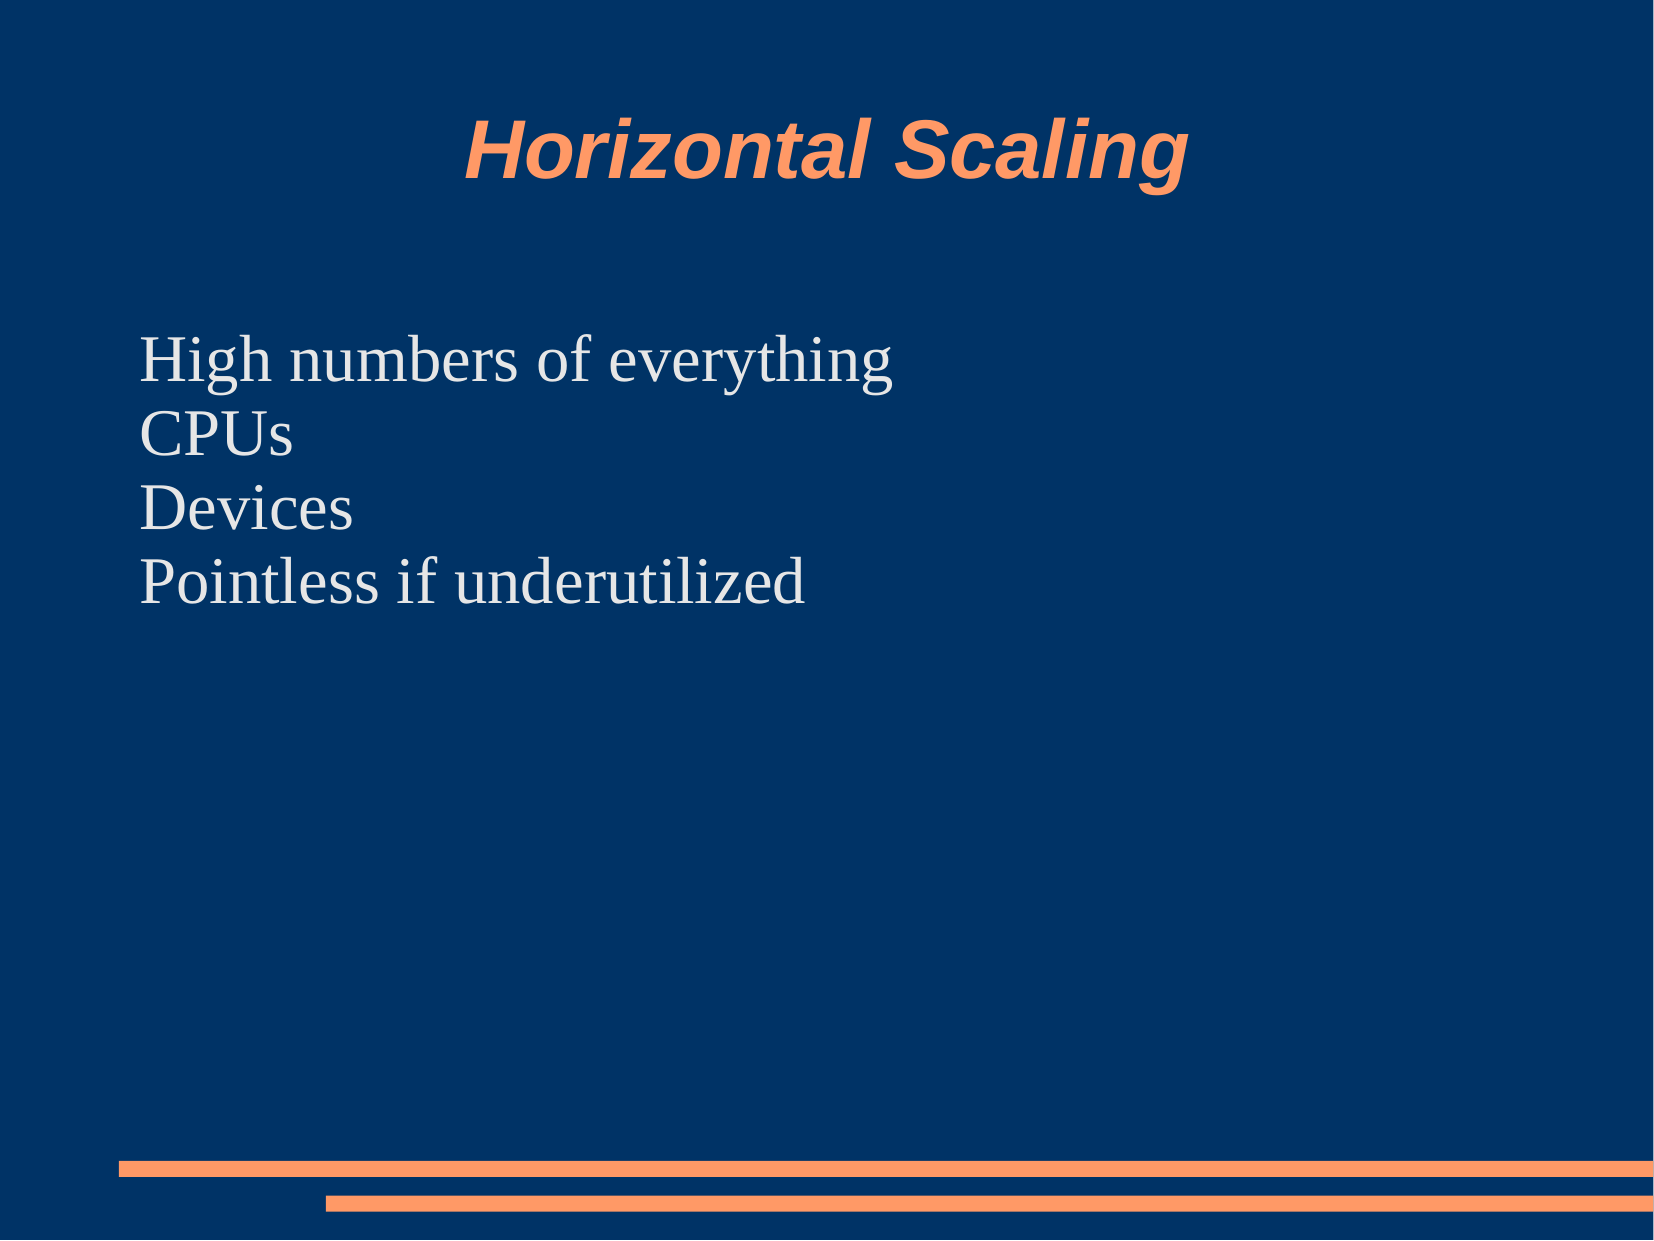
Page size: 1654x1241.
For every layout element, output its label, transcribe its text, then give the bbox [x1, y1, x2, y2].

list High numbers of everything CPUs Devices Pointless if underutilized [121, 322, 1561, 1118]
title Horizontal Scaling [121, 53, 1534, 247]
